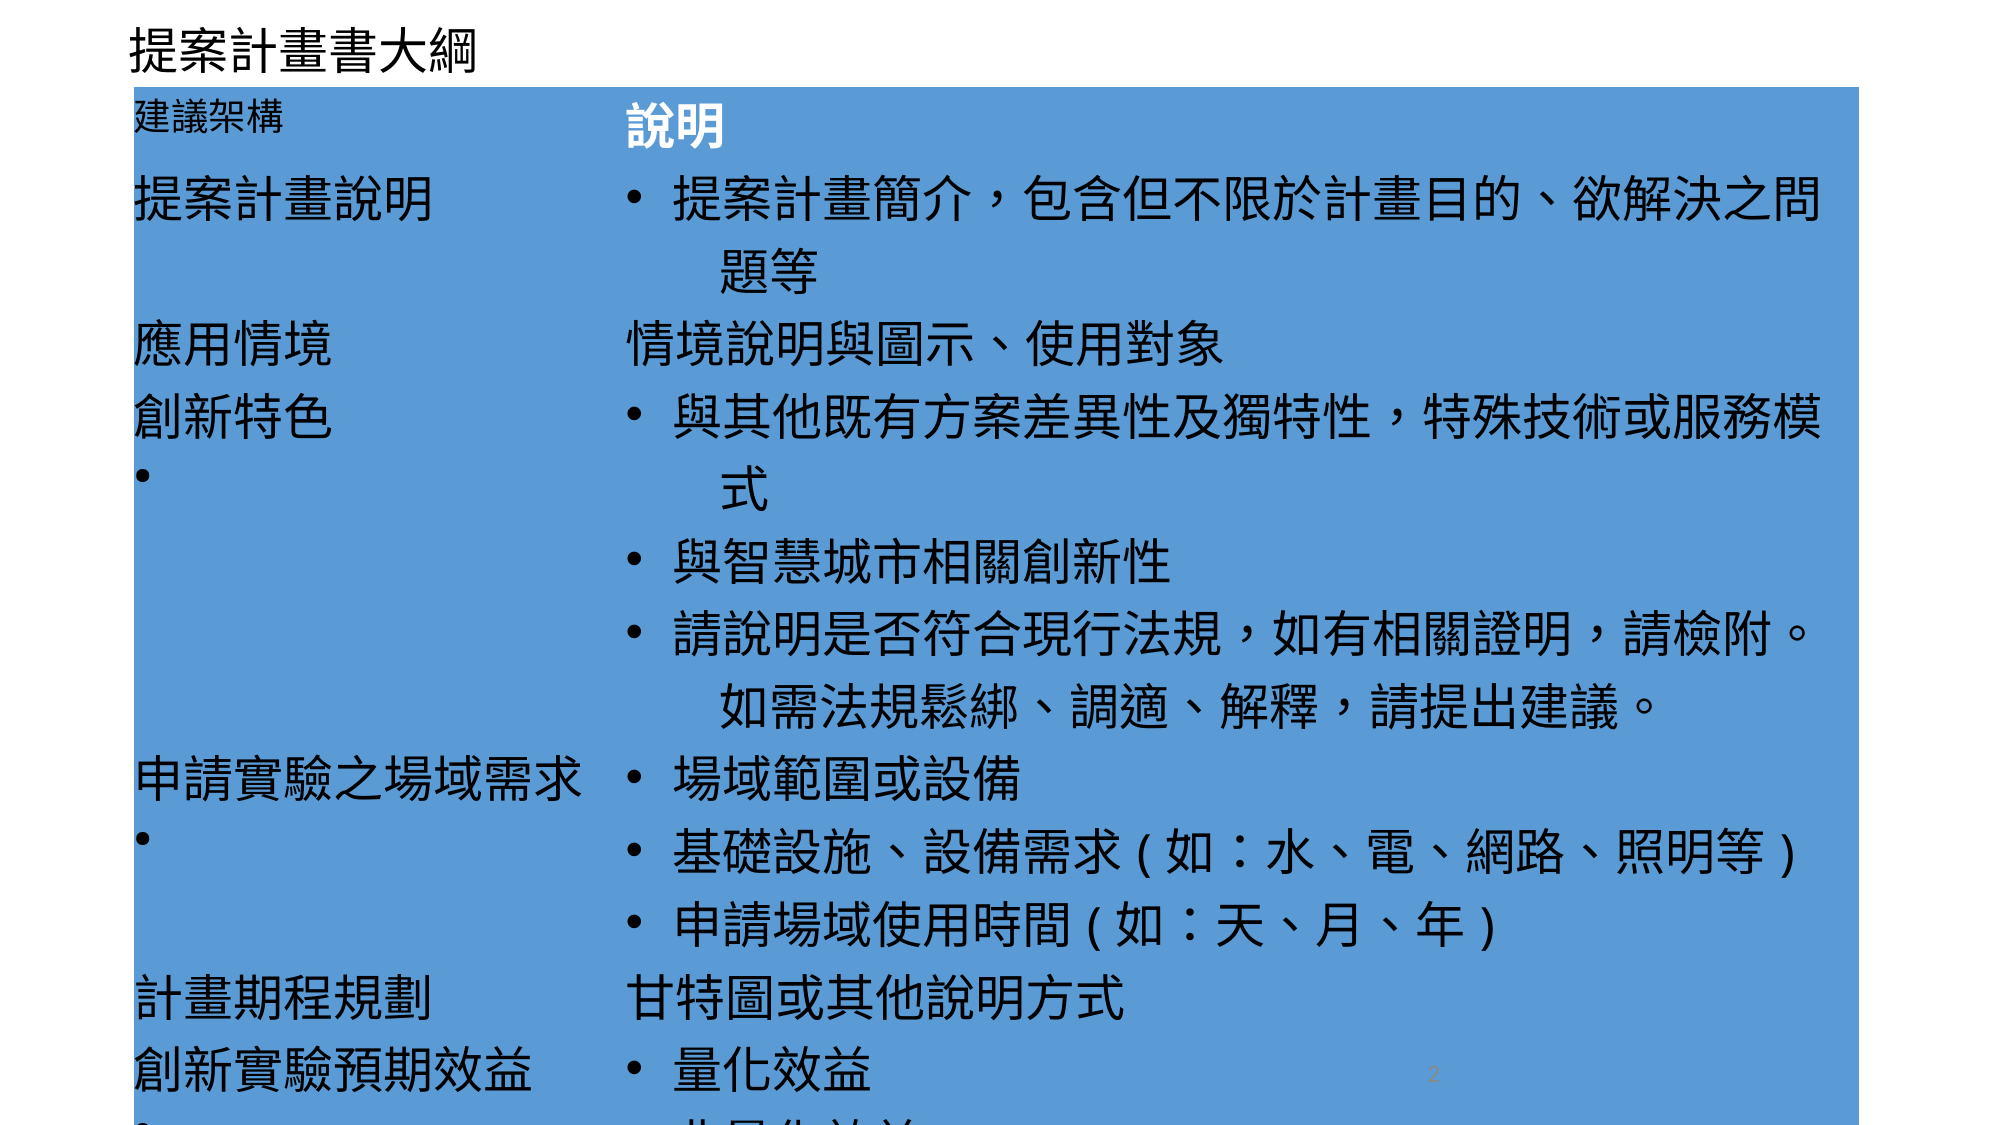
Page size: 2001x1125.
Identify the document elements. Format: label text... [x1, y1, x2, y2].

table_cell 場域範圍或設備 基礎設施、設備需求(如：水、電、網路、照明等) 申請場域使用時間(如：天、月、年) [626, 740, 1859, 958]
table_cell 與其他既有方案差異性及獨特性，特殊技術或服務模式 與智慧城市相關創新性 請說明是否符合現行法規，如有相關證明，請檢附。如需法規鬆綁、調適、解釋，請提出建議。 [626, 377, 1859, 740]
table_cell 情境說明與圖示、使用對象 [626, 305, 1859, 377]
text_box 2 [1412, 1042, 1863, 1103]
table_cell 創新特色 [134, 377, 626, 740]
table_header 建議架構 [134, 87, 626, 160]
table_cell 提案計畫說明 [134, 160, 626, 305]
table_cell 量化效益 非量化效益 說明達成效益之衡量基準 [626, 1031, 1859, 1125]
title 提案計畫書大綱 [113, 0, 1839, 114]
table_cell 創新實驗預期效益 [134, 1031, 626, 1125]
table_cell 申請實驗之場域需求 [134, 740, 626, 958]
table_cell 甘特圖或其他說明方式 [626, 958, 1859, 1031]
table_cell 應用情境 [134, 305, 626, 377]
table_cell 提案計畫簡介，包含但不限於計畫目的、欲解決之問題等 [626, 160, 1859, 305]
table_header 說明 [626, 87, 1859, 160]
table_cell 計畫期程規劃 [134, 958, 626, 1031]
